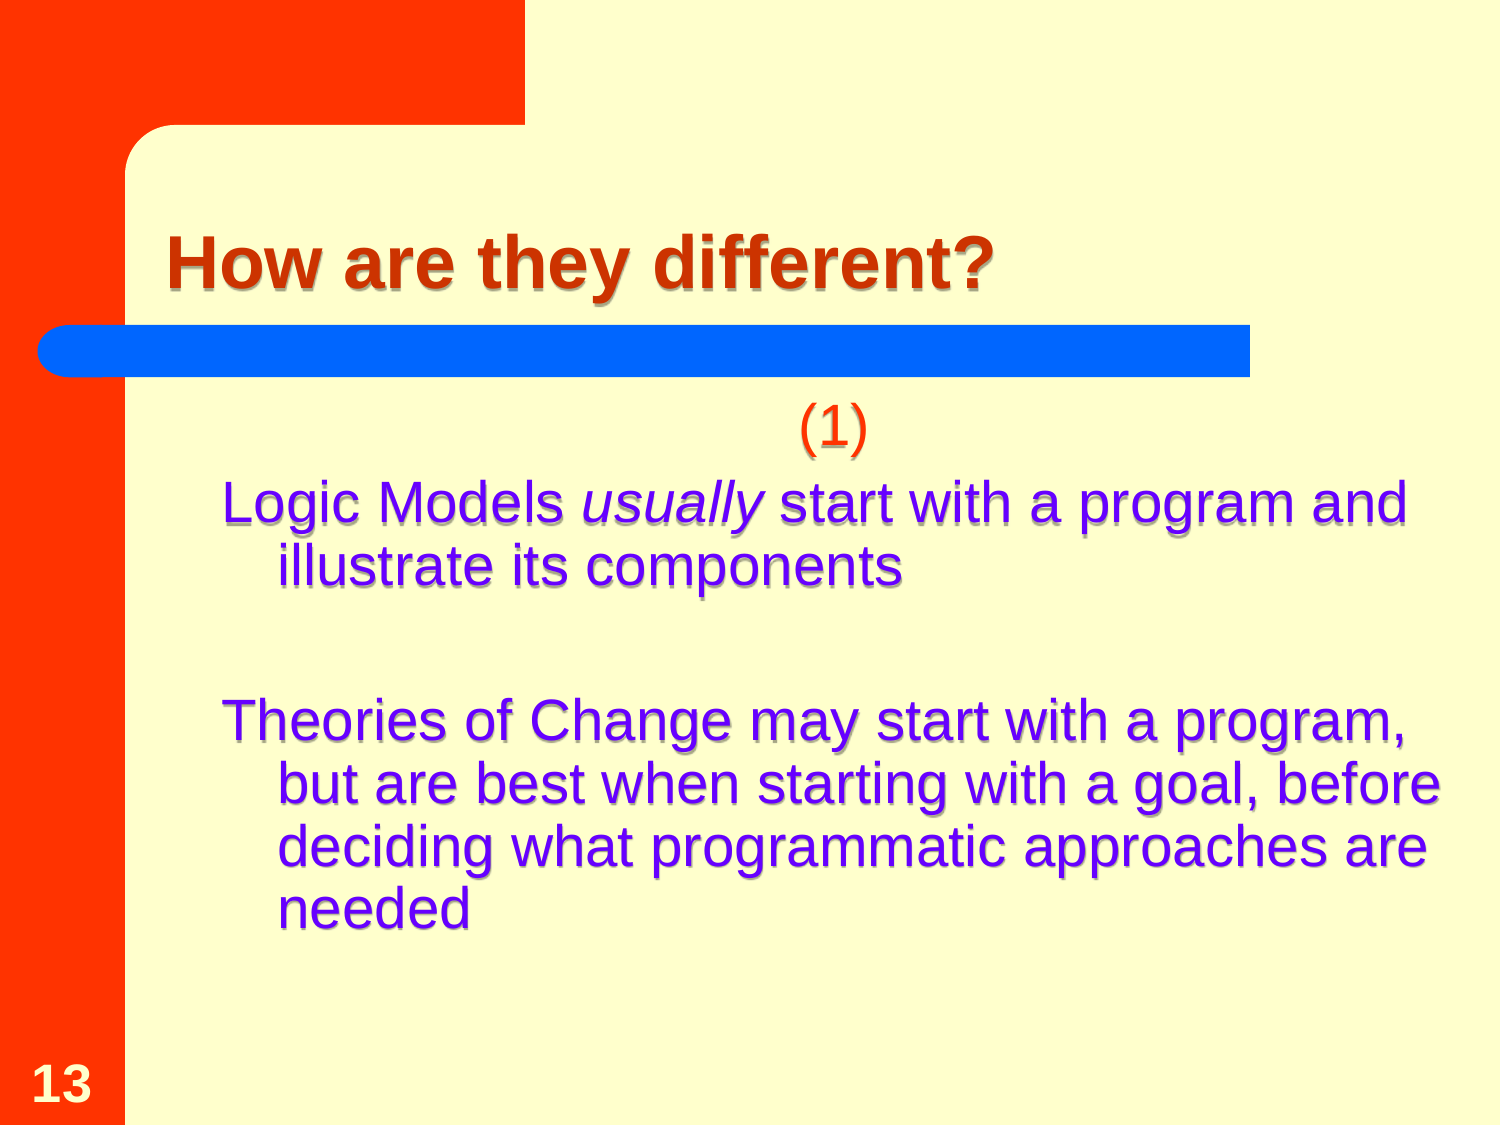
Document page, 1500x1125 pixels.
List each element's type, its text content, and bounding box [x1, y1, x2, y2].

text_box [13, 1040, 111, 1121]
list (1) Logic Models usually start with a program and illustrate its components Theories of Change may start with a program, but are best when starting with a goal, before deciding what programmatic approaches are needed [150, 387, 1463, 1001]
title How are they different? [150, 125, 1463, 313]
